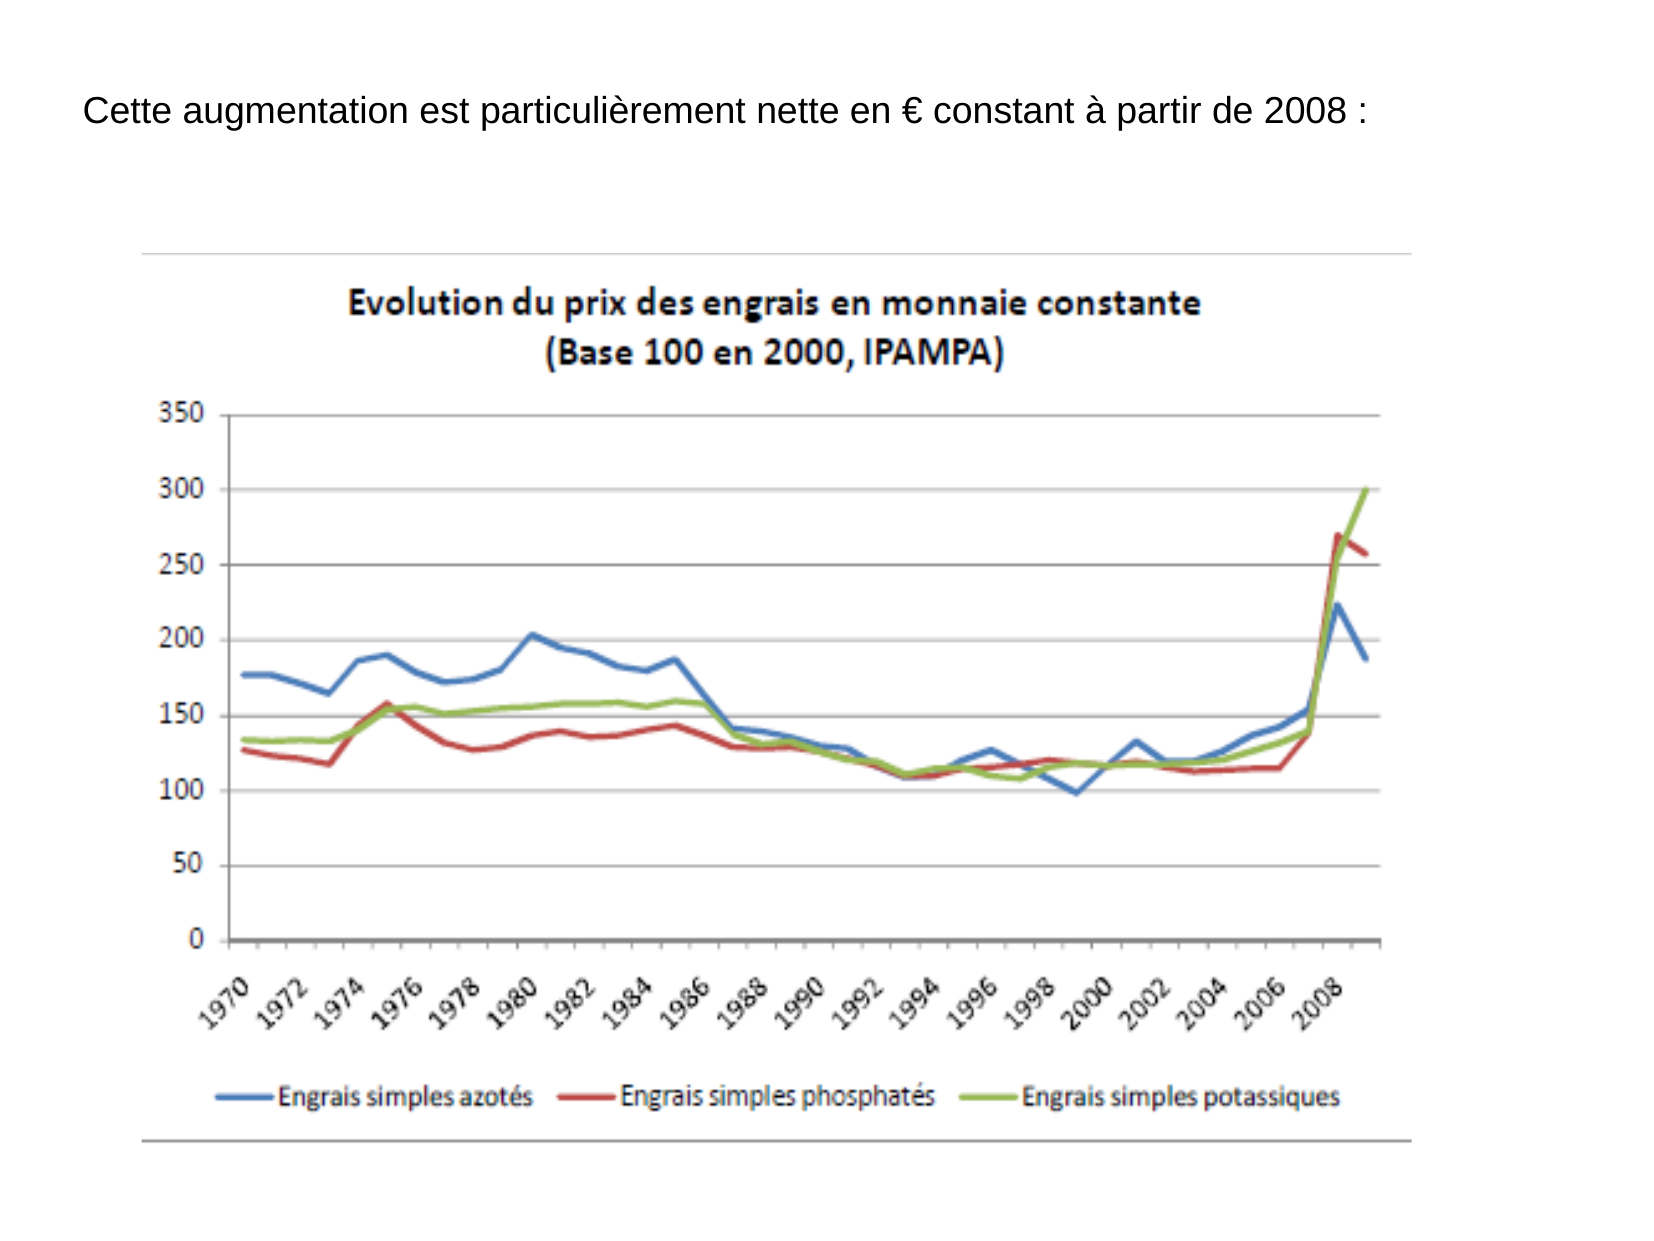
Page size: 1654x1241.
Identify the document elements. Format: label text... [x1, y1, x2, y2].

picture [141, 253, 1412, 1170]
list Cette augmentation est particulièrement nette en € constant à partir de 2008 : [82, 53, 1538, 254]
